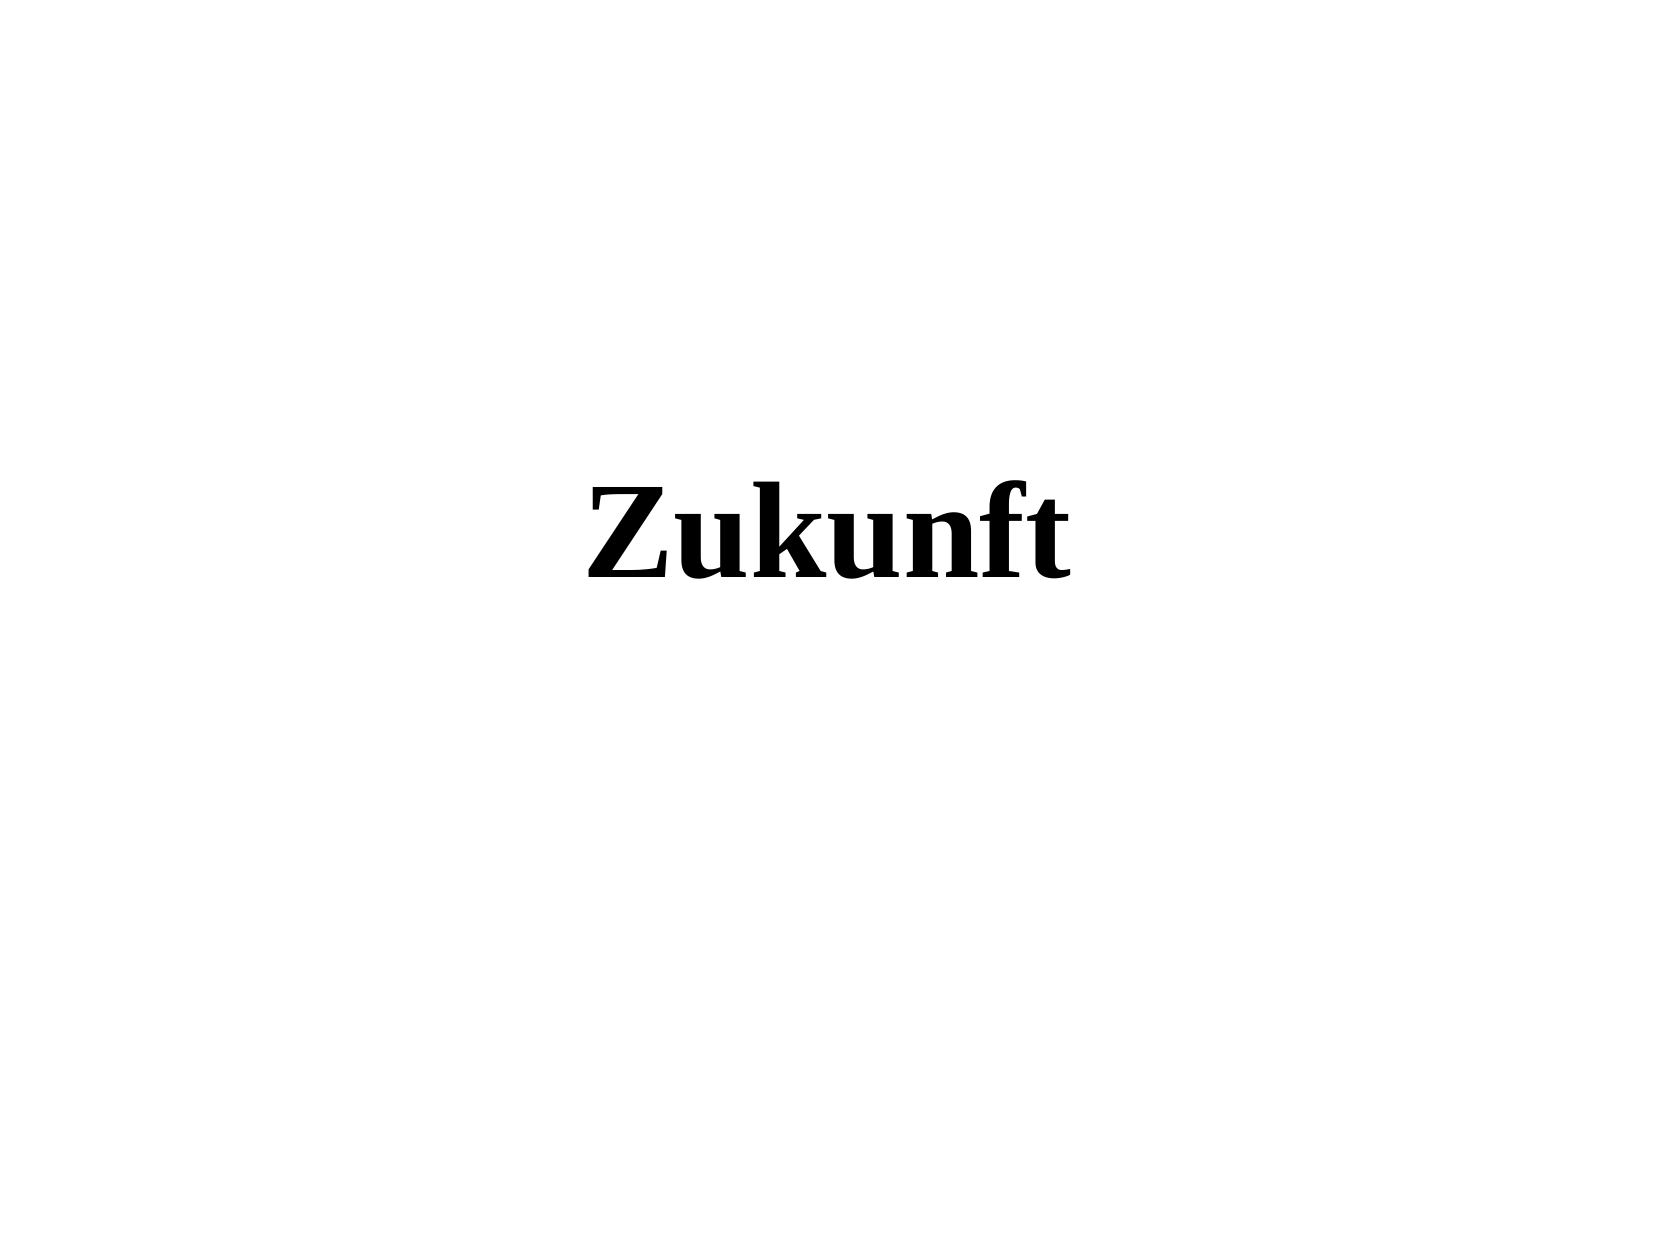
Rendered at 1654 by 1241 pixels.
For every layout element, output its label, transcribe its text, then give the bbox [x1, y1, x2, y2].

text_box Zukunft [495, 447, 1159, 616]
